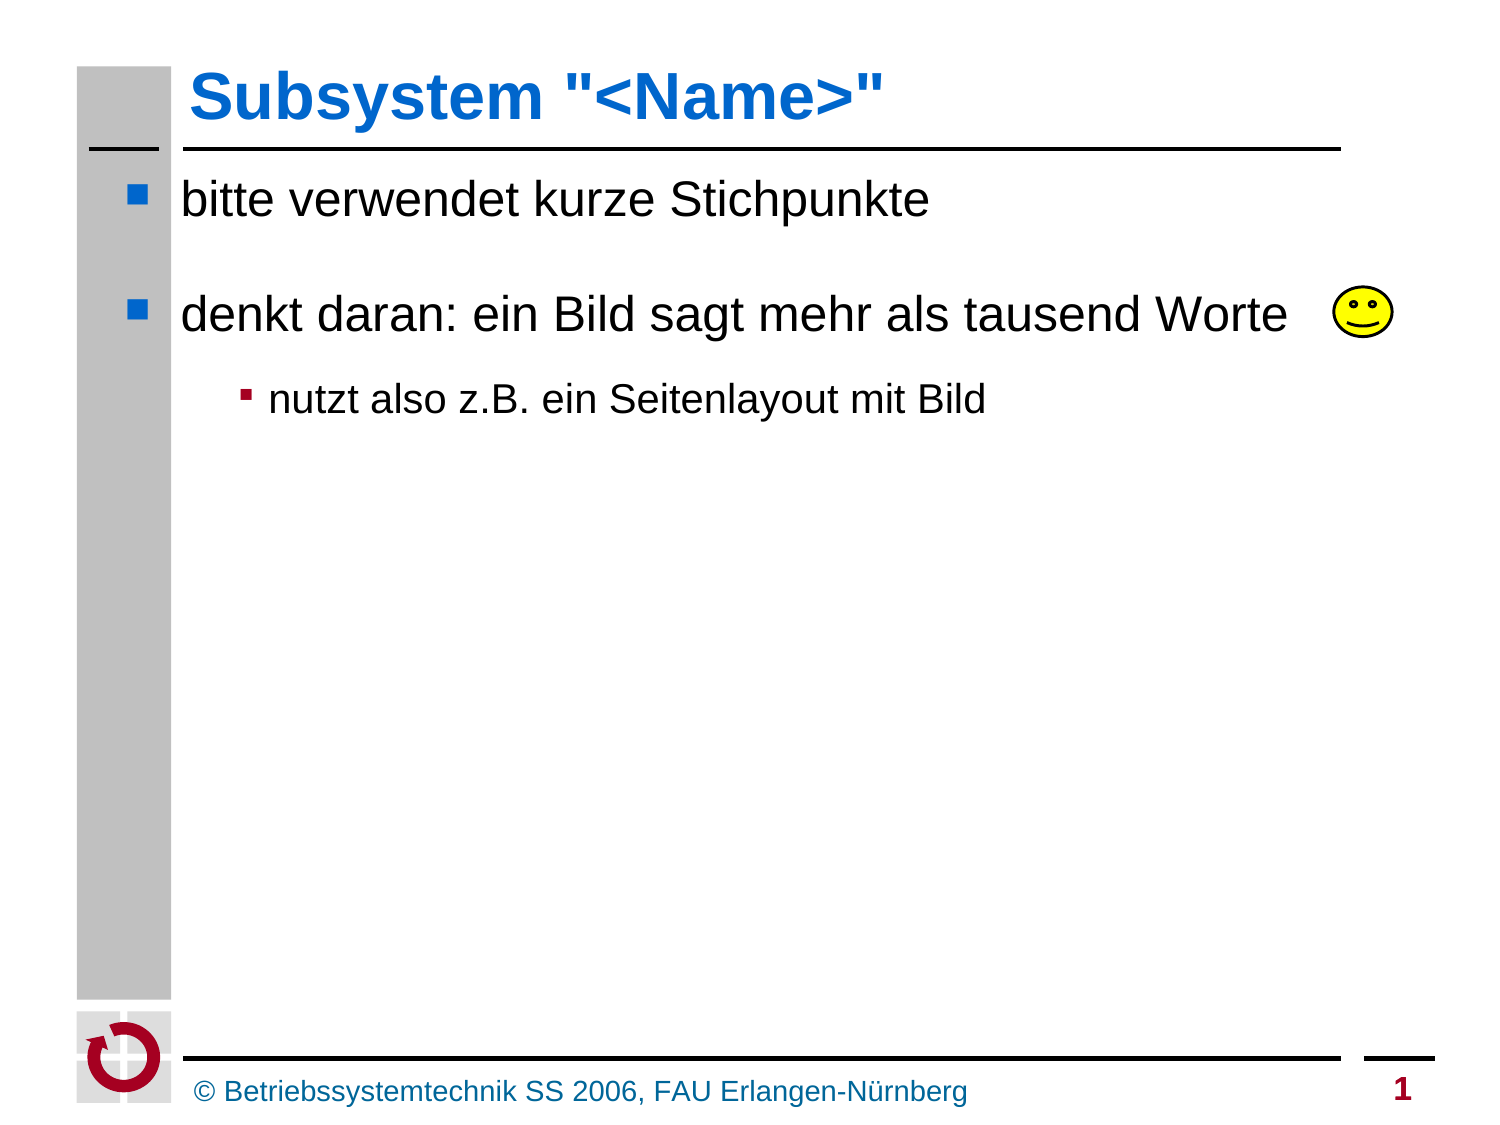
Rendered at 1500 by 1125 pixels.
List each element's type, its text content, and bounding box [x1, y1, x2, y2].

list bitte verwendet kurze Stichpunkte denkt daran: ein Bild sagt mehr als tausend Worte nutzt also z.B. ein Seitenlayout mit Bild [124, 171, 1406, 1037]
text_box [1333, 286, 1393, 337]
title Subsystem "<Name>" [189, 28, 1427, 159]
